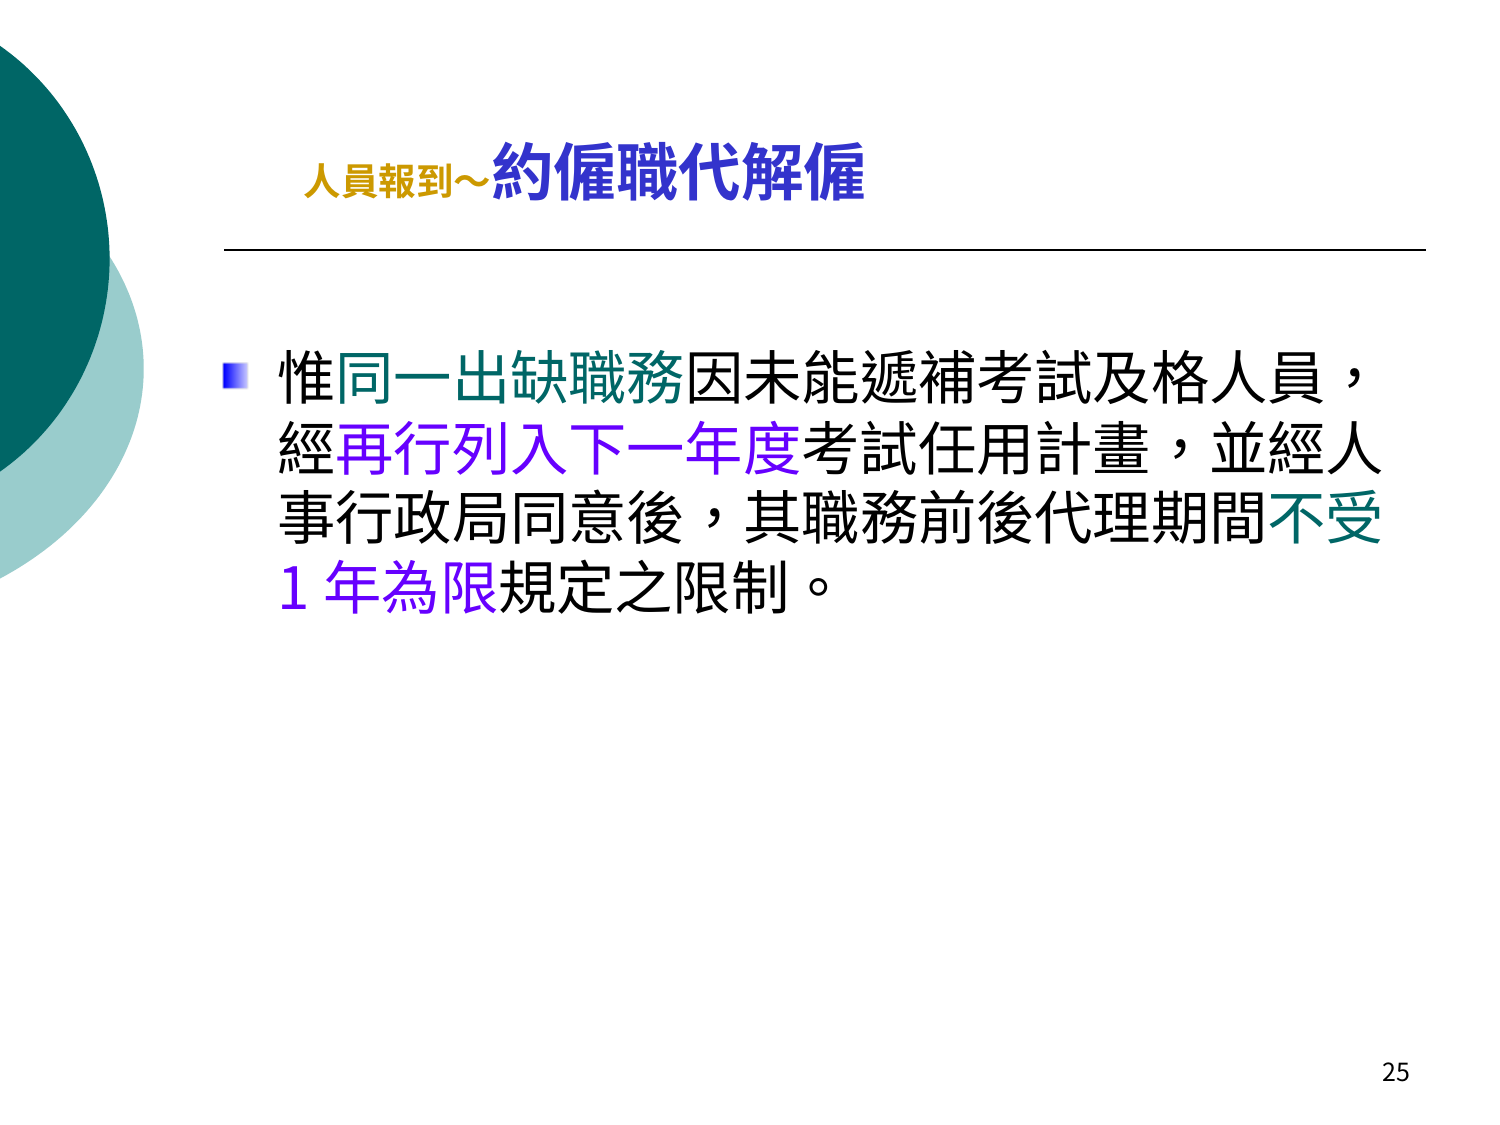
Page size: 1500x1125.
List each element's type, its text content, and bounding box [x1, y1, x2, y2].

text_box 人員報到～約僱職代解僱 [289, 125, 904, 216]
list 惟同一出缺職務因未能遞補考試及格人員，經再行列入下一年度考試任用計畫，並經人事行政局同意後，其職務前後代理期間不受1年為限規定之限制。 [206, 267, 1407, 717]
